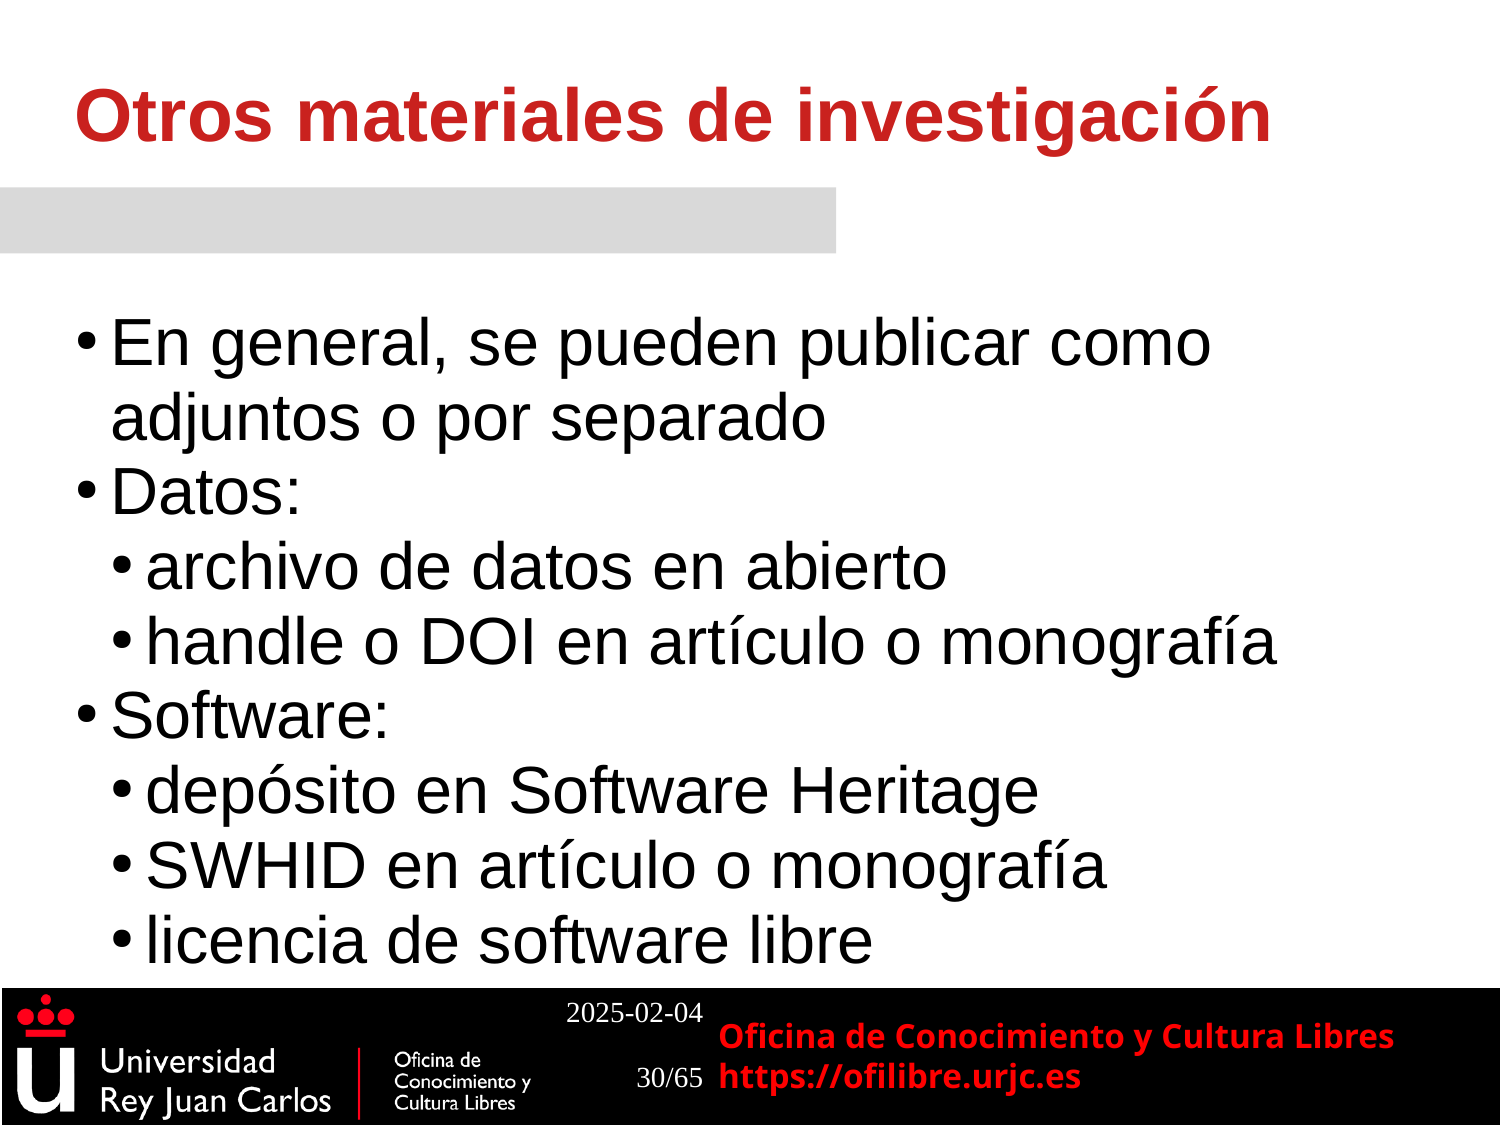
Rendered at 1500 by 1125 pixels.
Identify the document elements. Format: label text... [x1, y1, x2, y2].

text_box Otros materiales de investigación [60, 66, 1351, 249]
text_box En general, se pueden publicar como adjuntos o por separado Datos: archivo de datos en abierto handle o DOI en artículo o monografía Software: depósito en Software Heritage SWHID en artículo o monografía licencia de software libre [60, 297, 1463, 986]
title [75, 7, 1425, 196]
picture [17, 994, 531, 1120]
